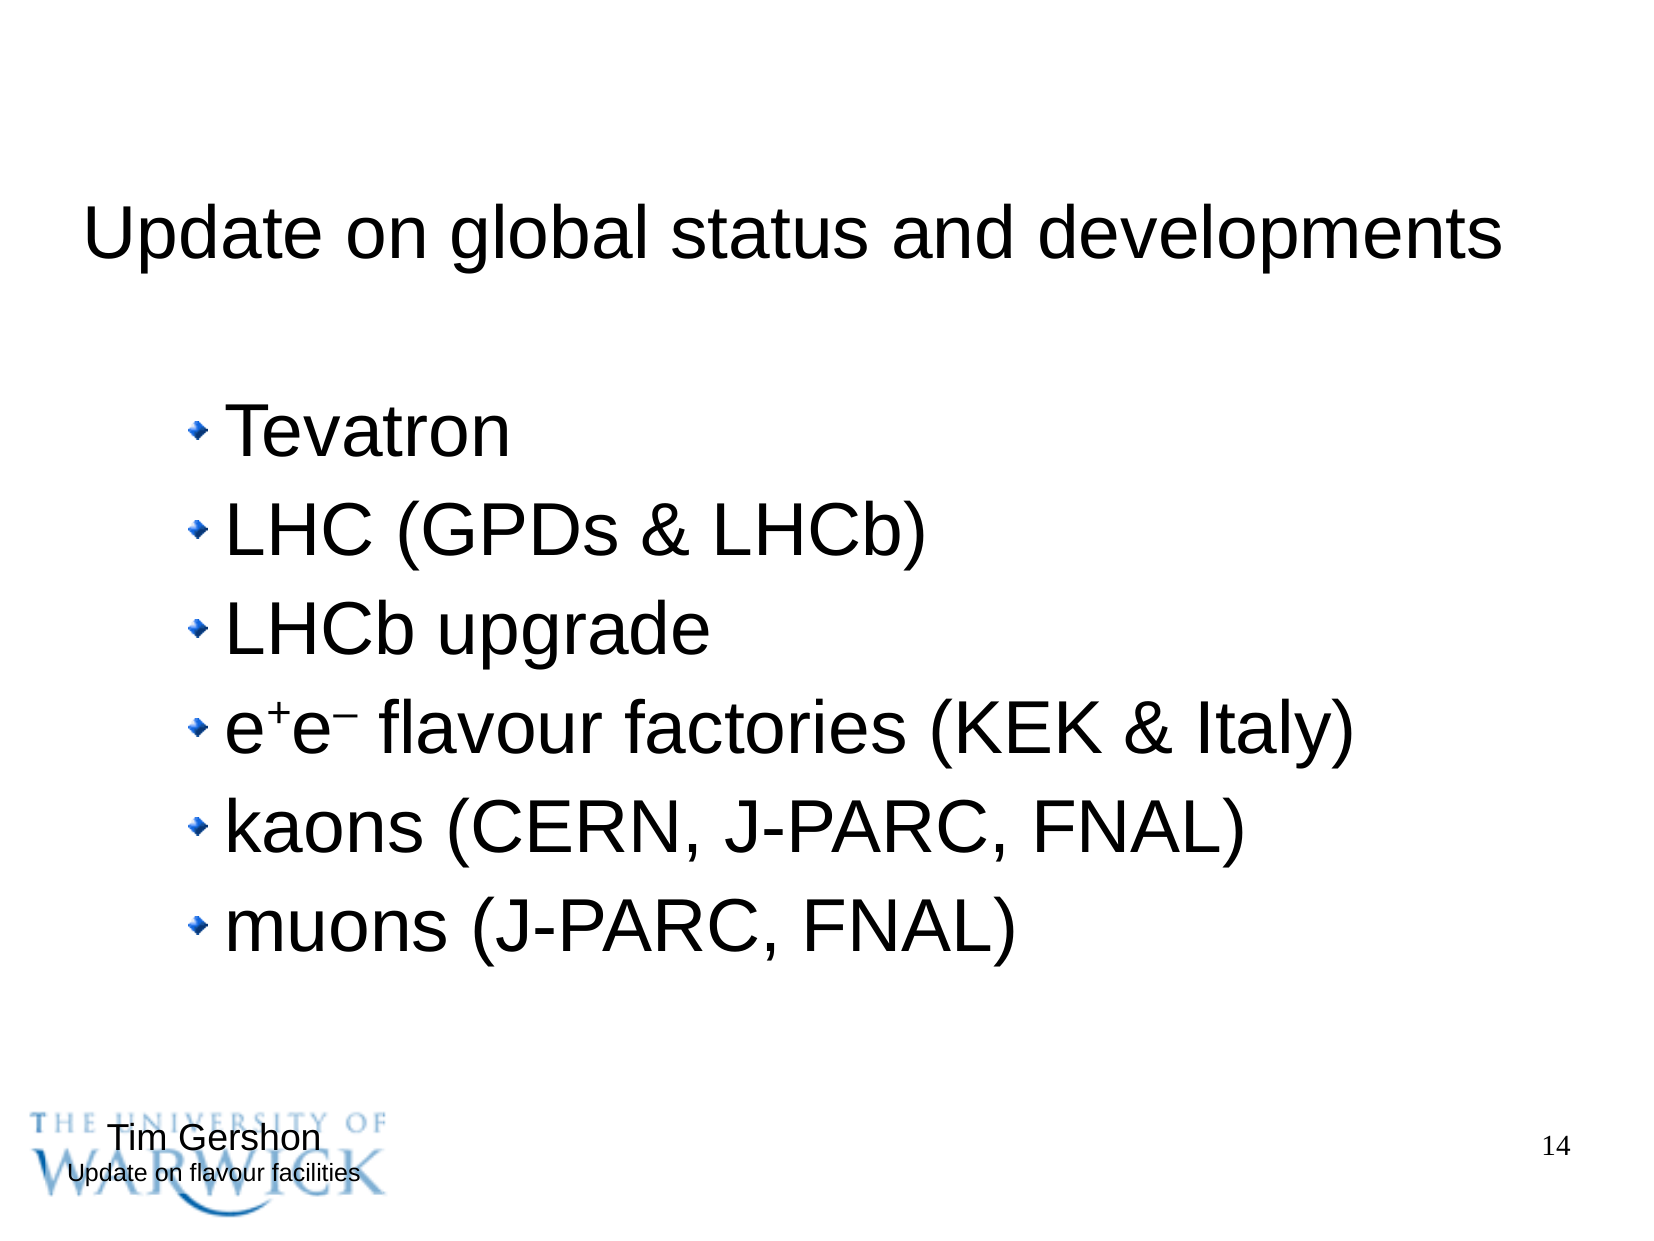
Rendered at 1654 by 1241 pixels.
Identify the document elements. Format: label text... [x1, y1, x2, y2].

picture [19, 1106, 406, 1232]
subtitle Update on global status and developments Tevatron LHC (GPDs & LHCb) LHCb upgrade e+e– flavour factories (KEK & Italy) kaons (CERN, J-PARC, FNAL) muons (J-PARC, FNAL) [82, 56, 1571, 1102]
text_box Tim Gershon Update on flavour facilities [45, 1108, 383, 1194]
